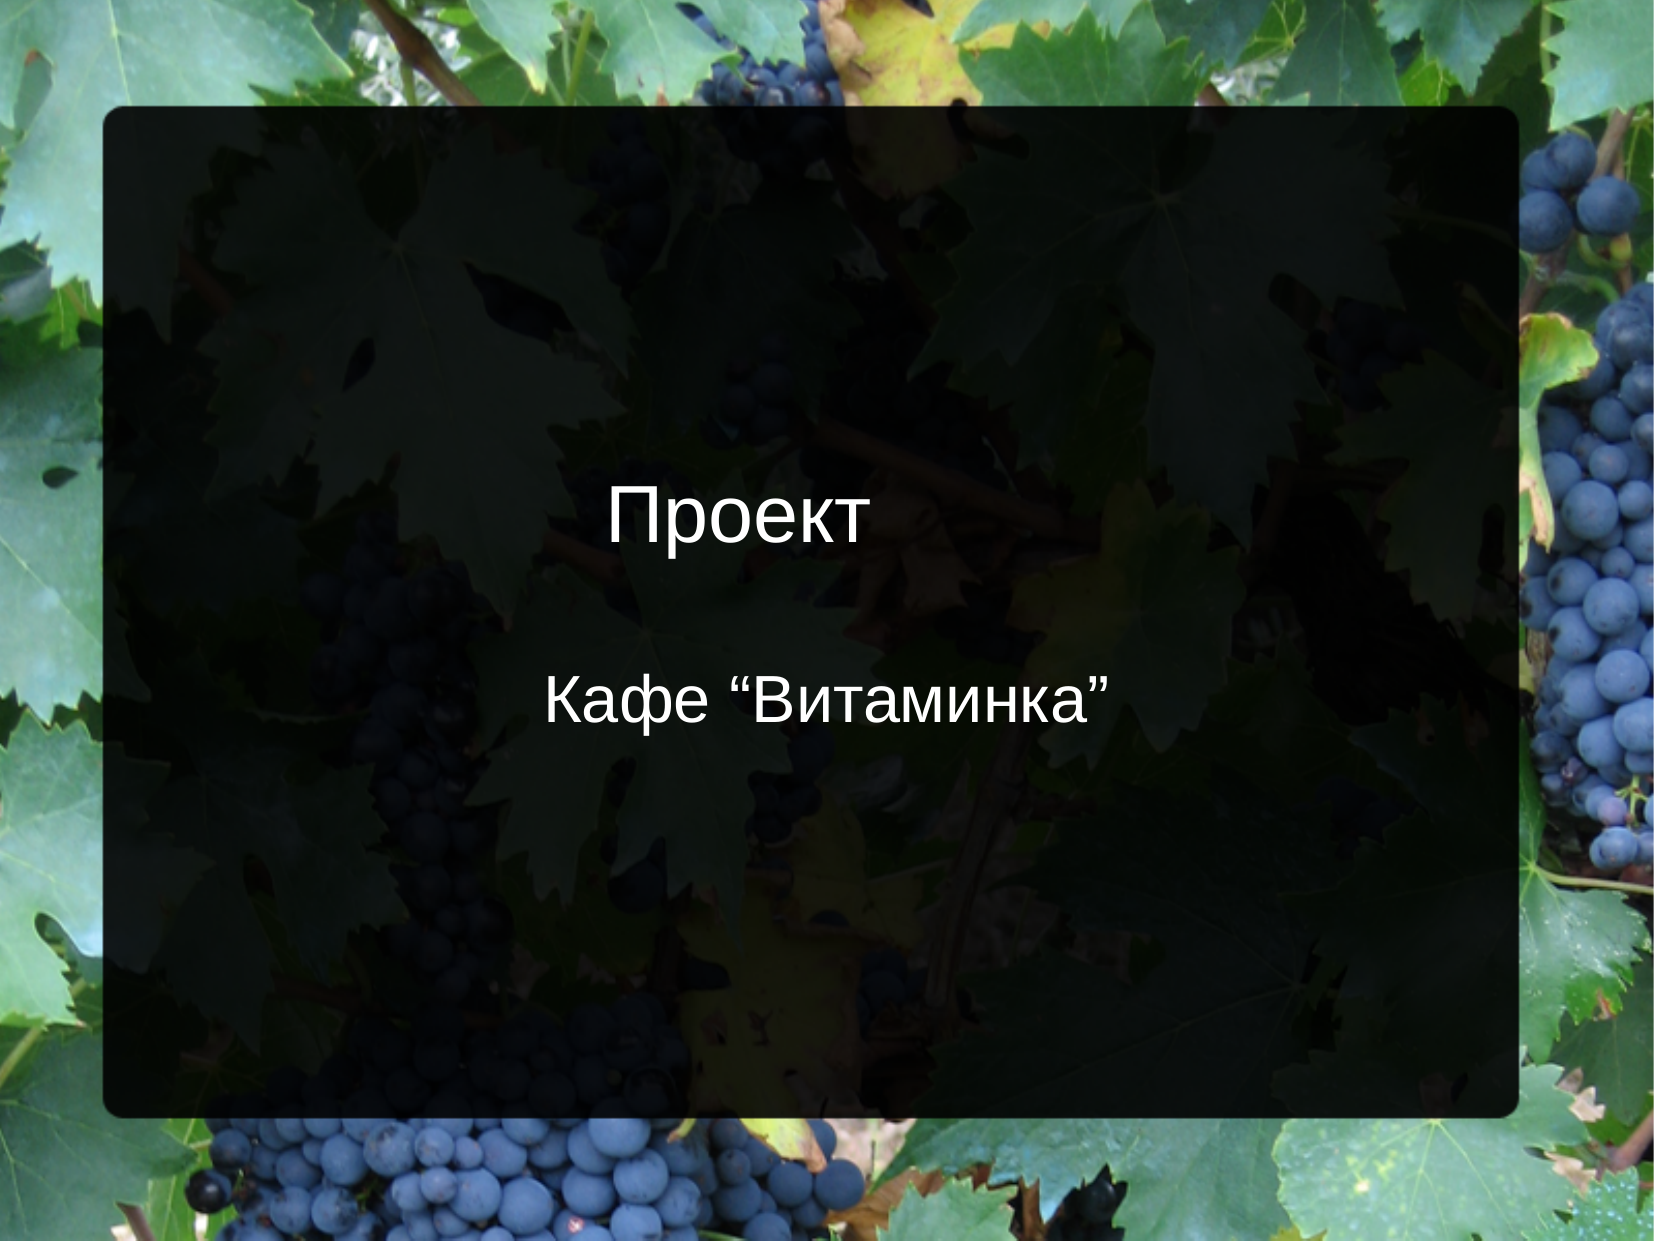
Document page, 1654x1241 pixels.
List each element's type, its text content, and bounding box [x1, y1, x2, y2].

picture [0, 0, 1654, 1241]
subtitle Кафе “Витаминка” [82, 290, 1571, 1109]
title Проект [82, 0, 1571, 290]
